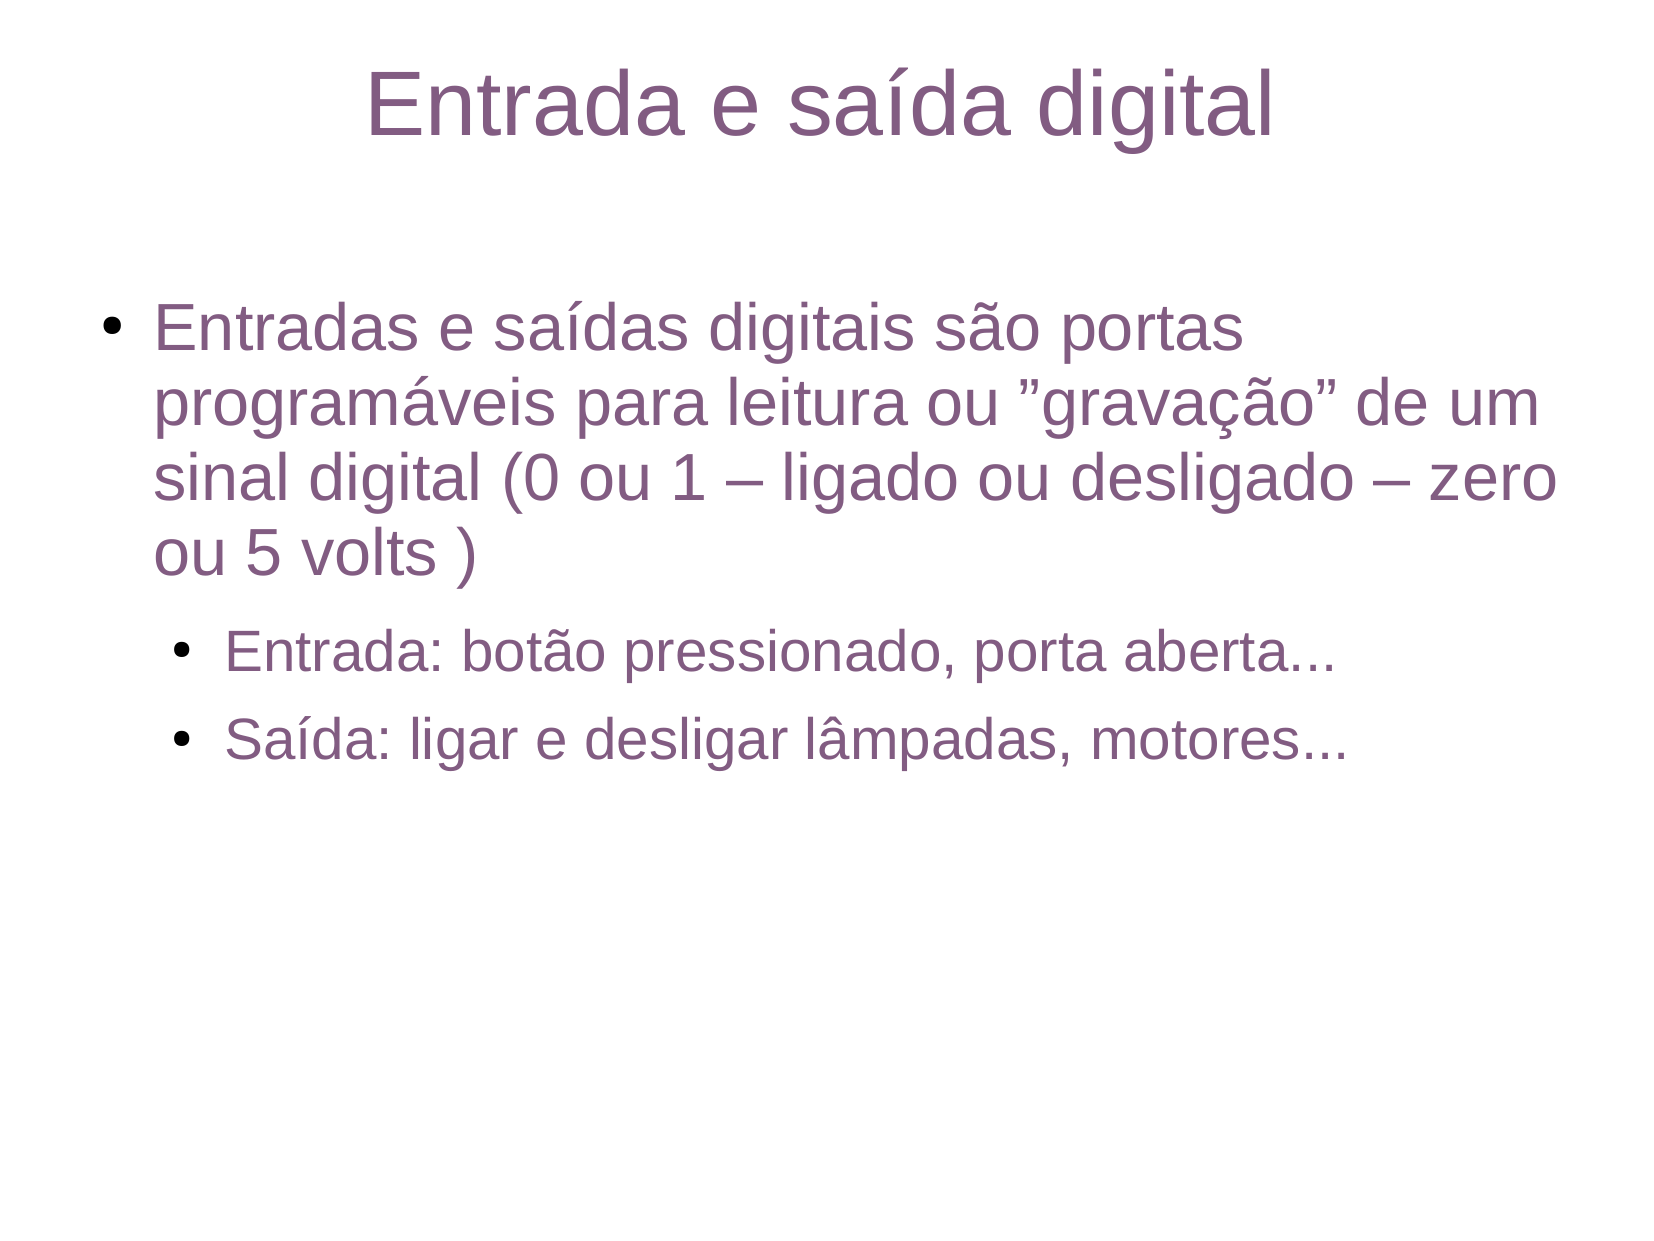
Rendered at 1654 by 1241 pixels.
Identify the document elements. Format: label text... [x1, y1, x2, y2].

title Entrada e saída digital [76, 7, 1565, 200]
list Entradas e saídas digitais são portas programáveis para leitura ou ”gravação” de um sinal digital (0 ou 1 – ligado ou desligado – zero ou 5 volts ) Entrada: botão pressionado, porta aberta... Saída: ligar e desligar lâmpadas, motores... [82, 290, 1571, 1094]
